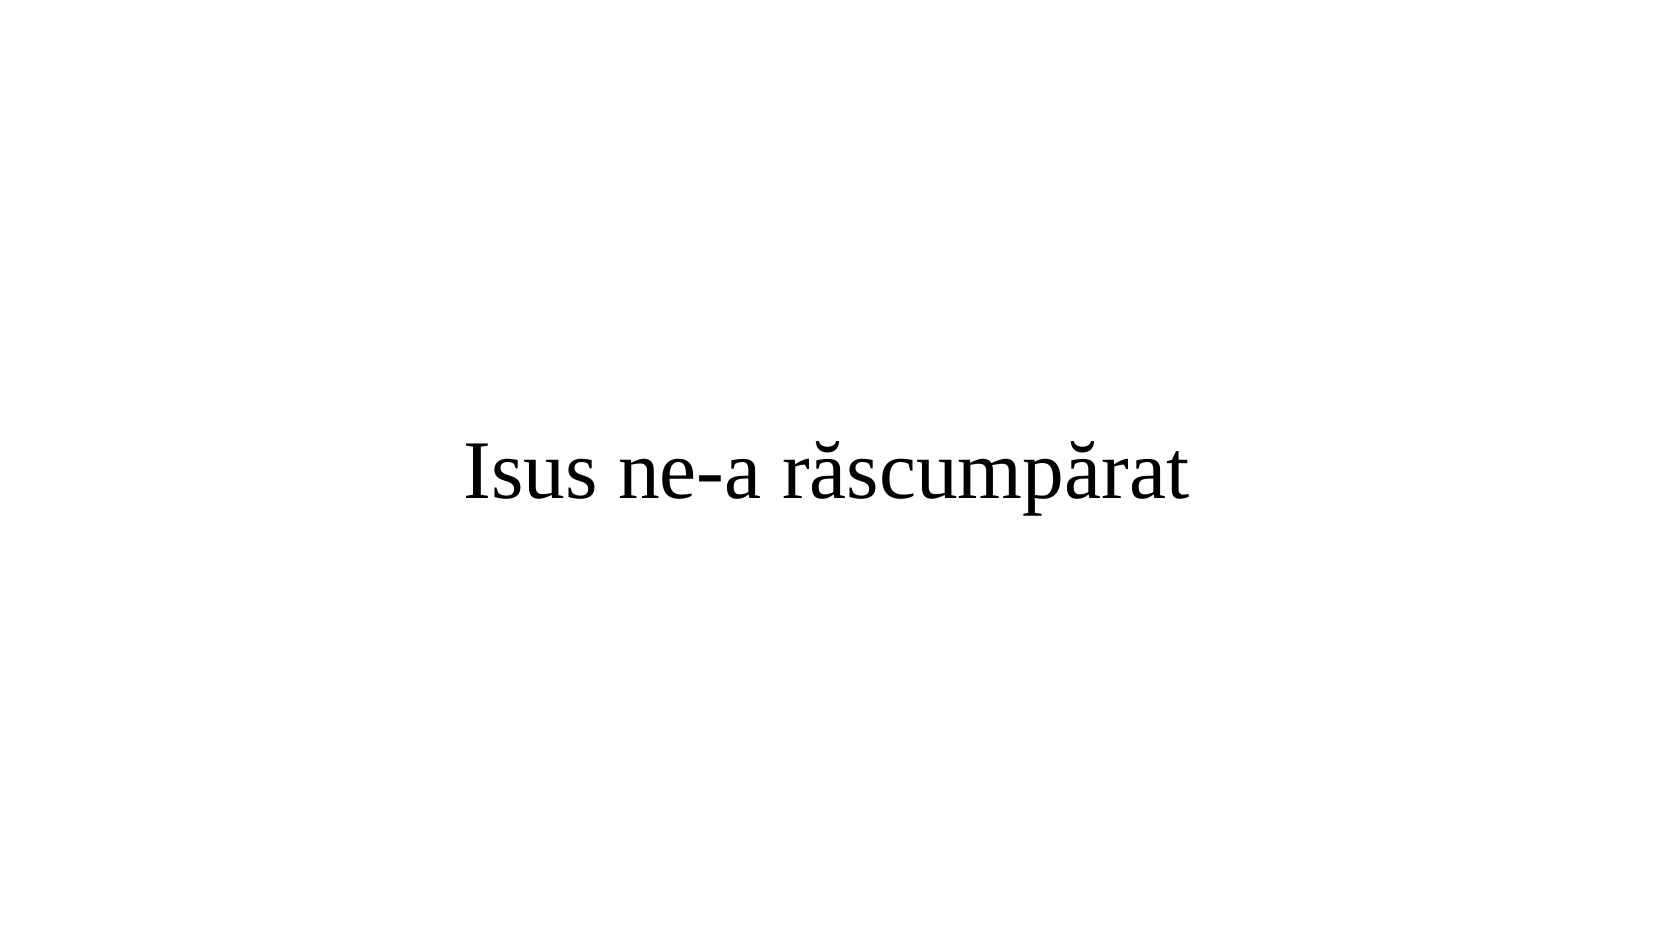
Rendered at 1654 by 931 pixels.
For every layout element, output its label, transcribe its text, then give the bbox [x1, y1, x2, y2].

title Isus ne-a răscumpărat [165, 392, 1489, 549]
